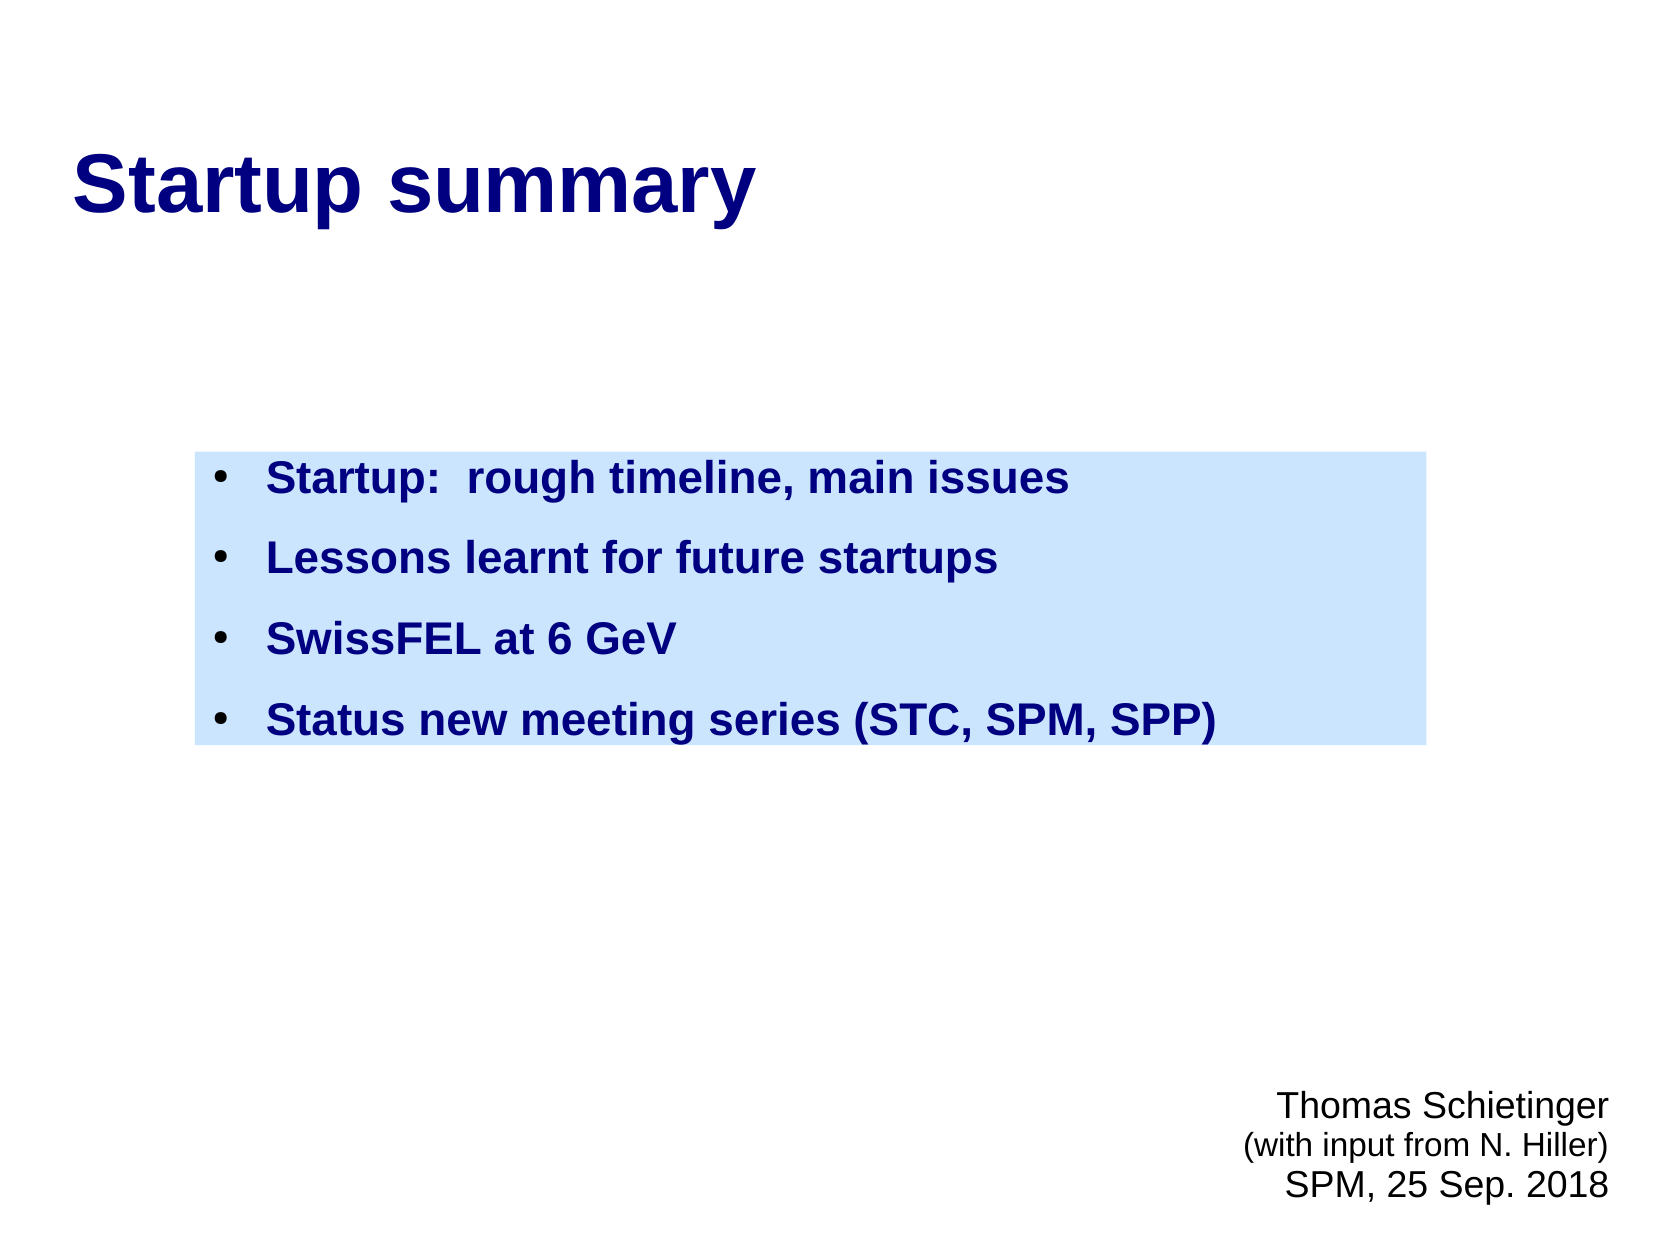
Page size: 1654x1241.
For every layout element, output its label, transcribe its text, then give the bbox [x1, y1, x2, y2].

title Startup summary [72, 57, 1583, 310]
list Startup: rough timeline, main issues Lessons learnt for future startups SwissFEL at 6 GeV Status new meeting series (STC, SPM, SPP) [194, 451, 1427, 746]
text_box Thomas Schietinger (with input from N. Hiller) SPM, 25 Sep. 2018 [1228, 1076, 1625, 1213]
